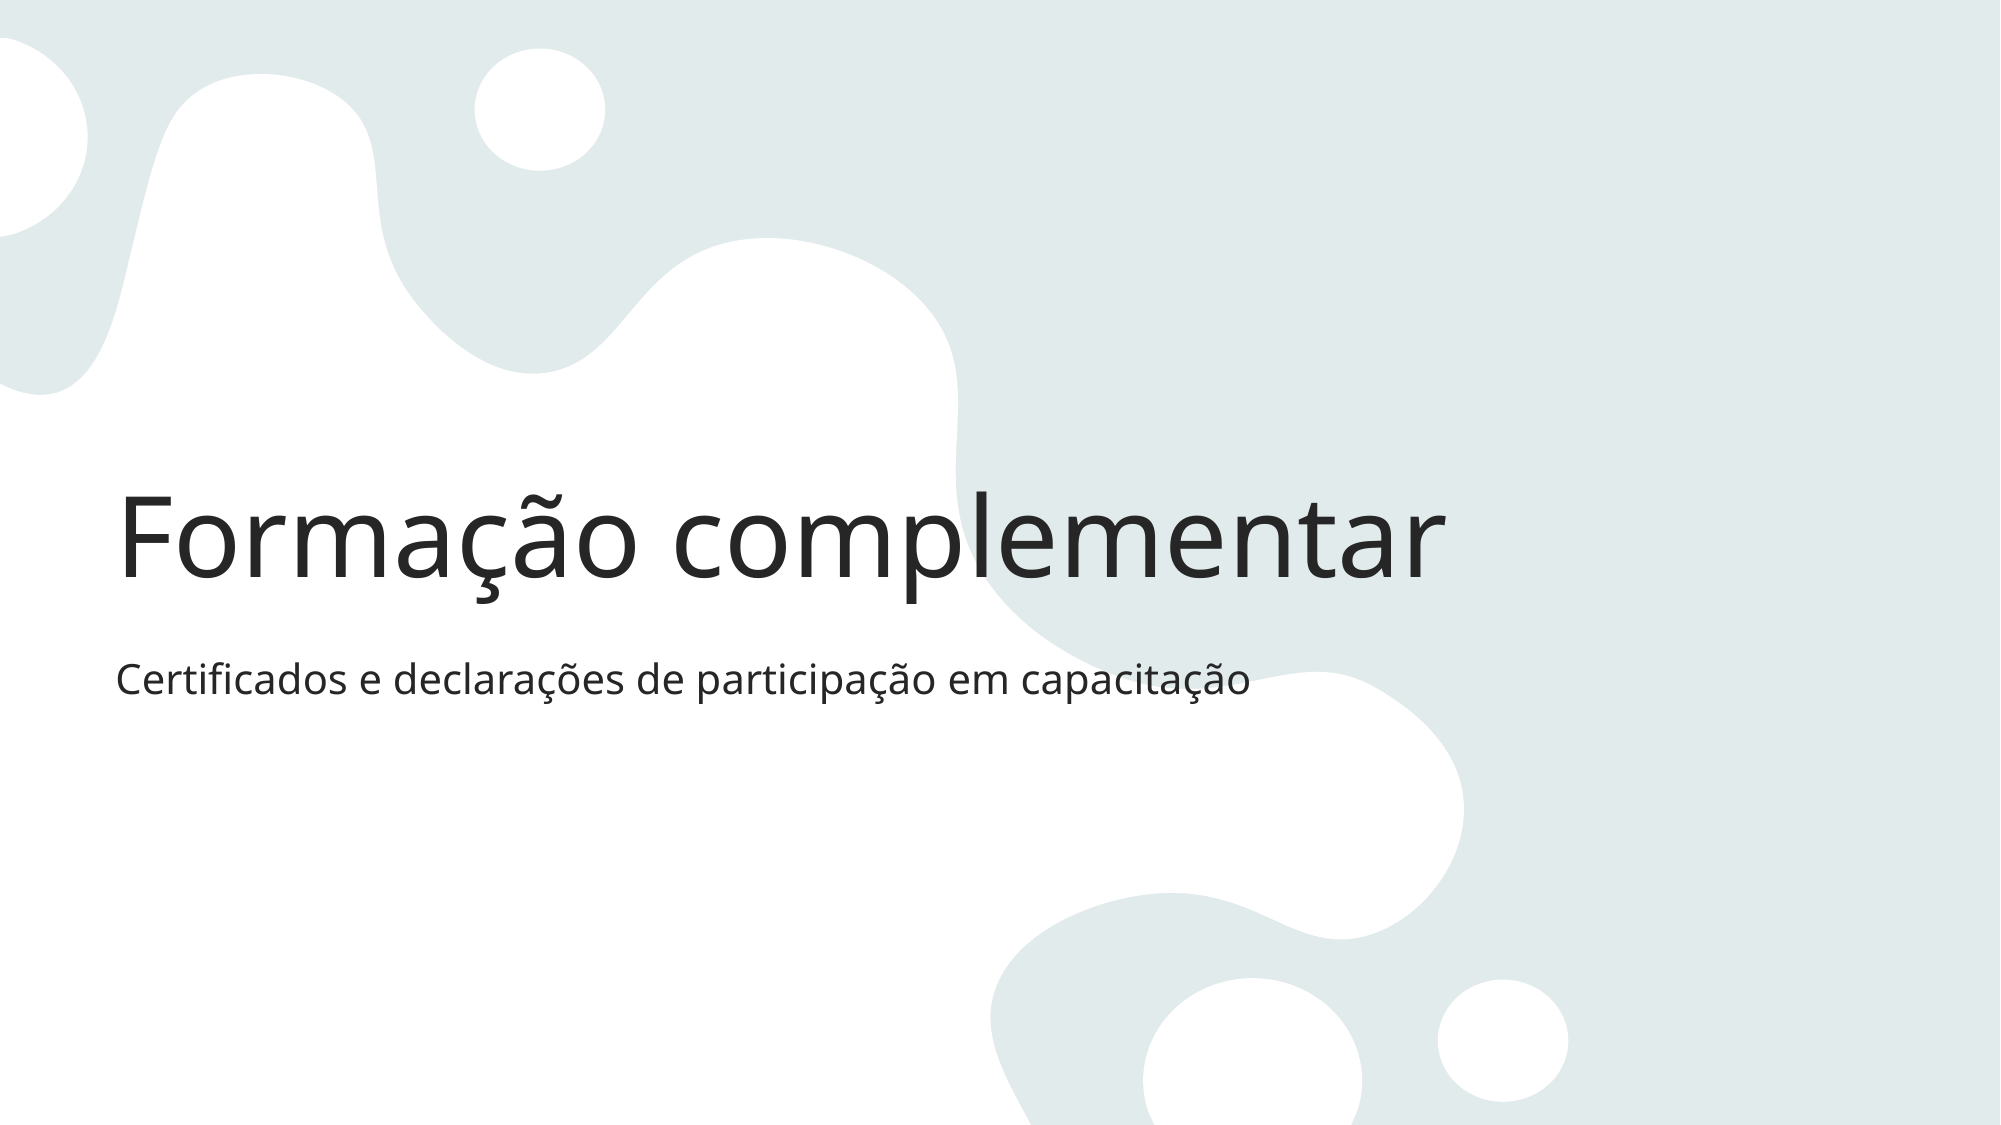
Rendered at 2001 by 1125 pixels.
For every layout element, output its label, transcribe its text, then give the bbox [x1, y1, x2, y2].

list Certificados e declarações de participação em capacitação [100, 640, 1901, 999]
title Formação complementar [100, 91, 1901, 608]
